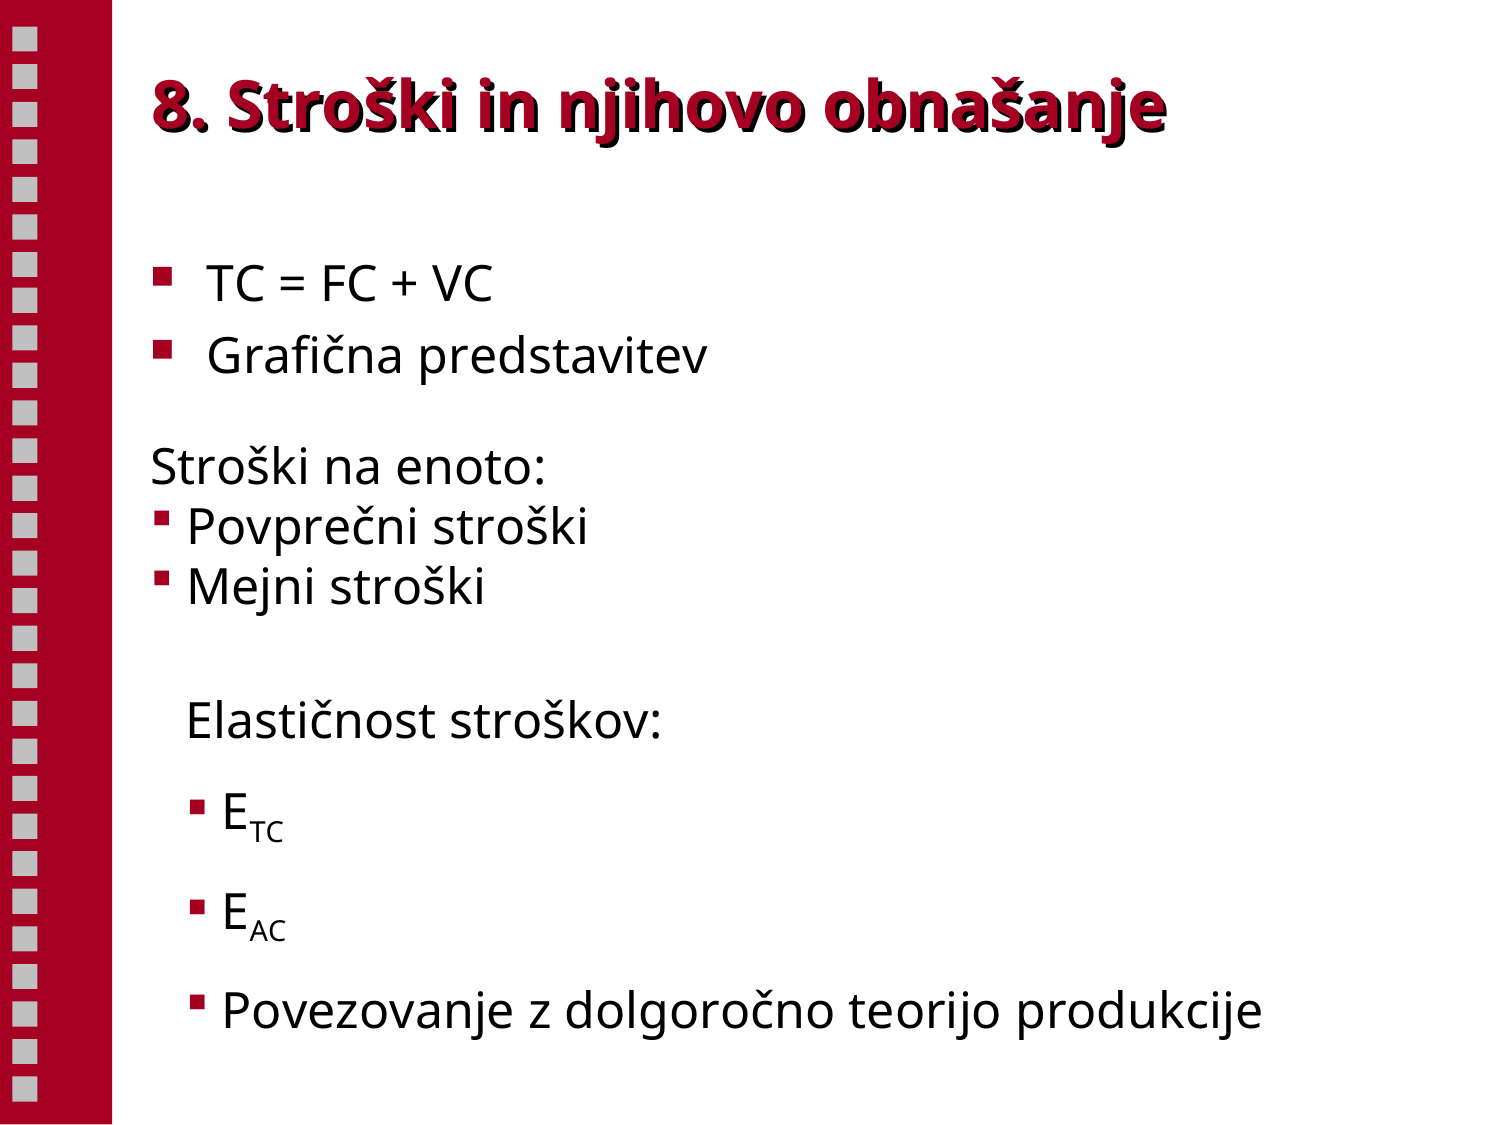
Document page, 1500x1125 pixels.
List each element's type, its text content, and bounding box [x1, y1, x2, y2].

title 8. Stroški in njihovo obnašanje [136, 30, 1412, 173]
text_box Stroški na enoto: Povprečni stroški Mejni stroški [135, 426, 1377, 623]
text_box Elastičnost stroškov: ETC EAC Povezovanje z dolgoročno teorijo produkcije [171, 680, 1329, 1047]
text_box TC = FC + VC Grafična predstavitev [135, 243, 1416, 409]
